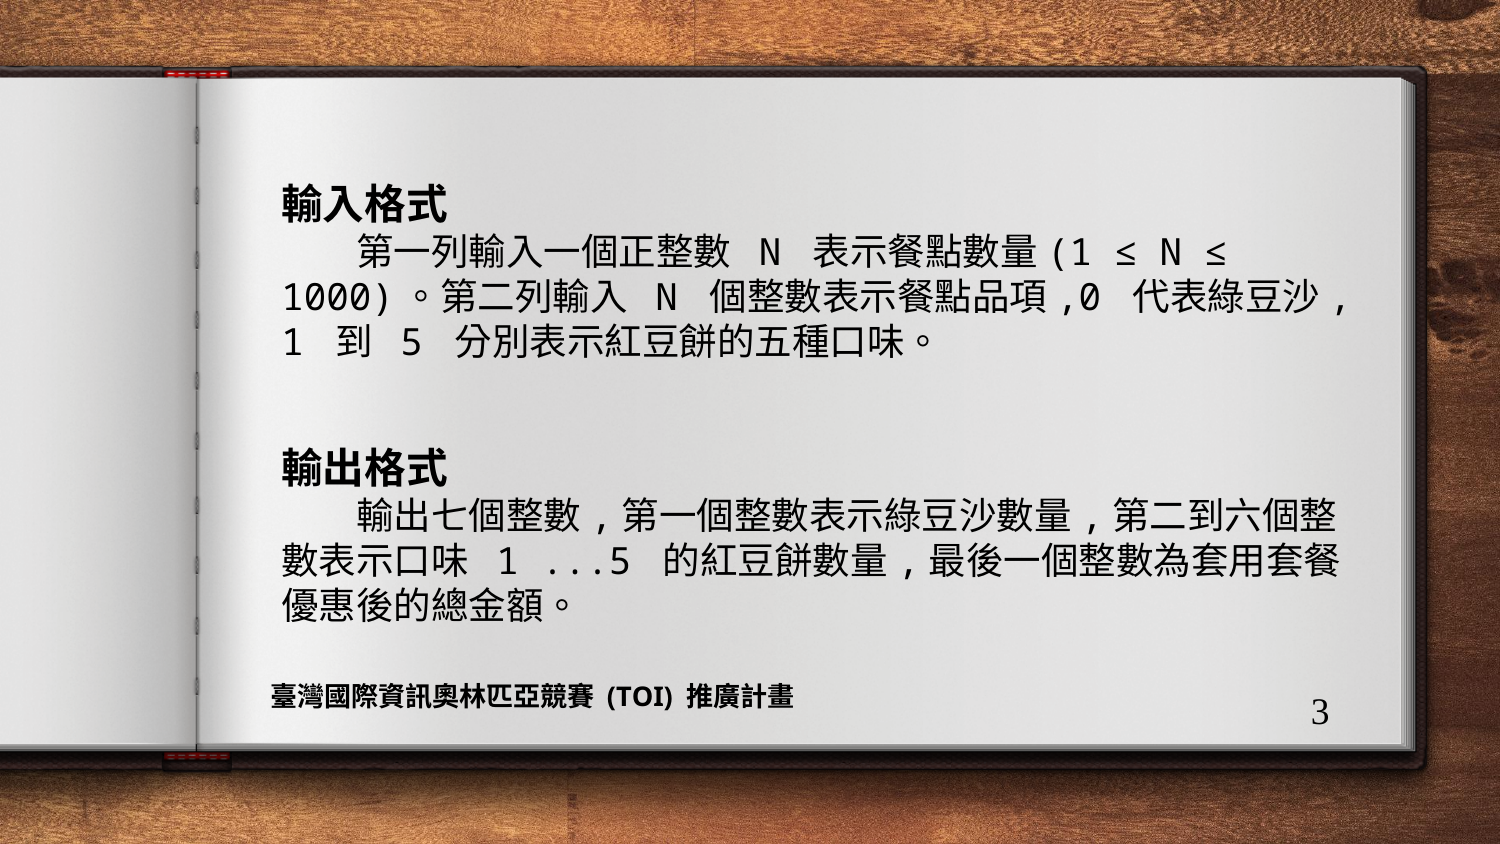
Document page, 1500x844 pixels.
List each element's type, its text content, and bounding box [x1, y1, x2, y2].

text_box 輸出格式 輸出七個整數,第一個整數表示綠豆沙數量,第二到六個整數表示口味 1 ...5 的紅豆餅數量,最後一個整數為套用套餐優惠後的總金額。 [266, 434, 1368, 634]
text_box 輸入格式 第一列輸入一個正整數 N 表示餐點數量(1 ≤ N ≤ 1000)。第二列輸入 N 個整數表示餐點品項,0 代表綠豆沙,1 到 5 分別表示紅豆餅的五種口味。 [266, 171, 1356, 371]
text_box 3 [1295, 672, 1386, 737]
